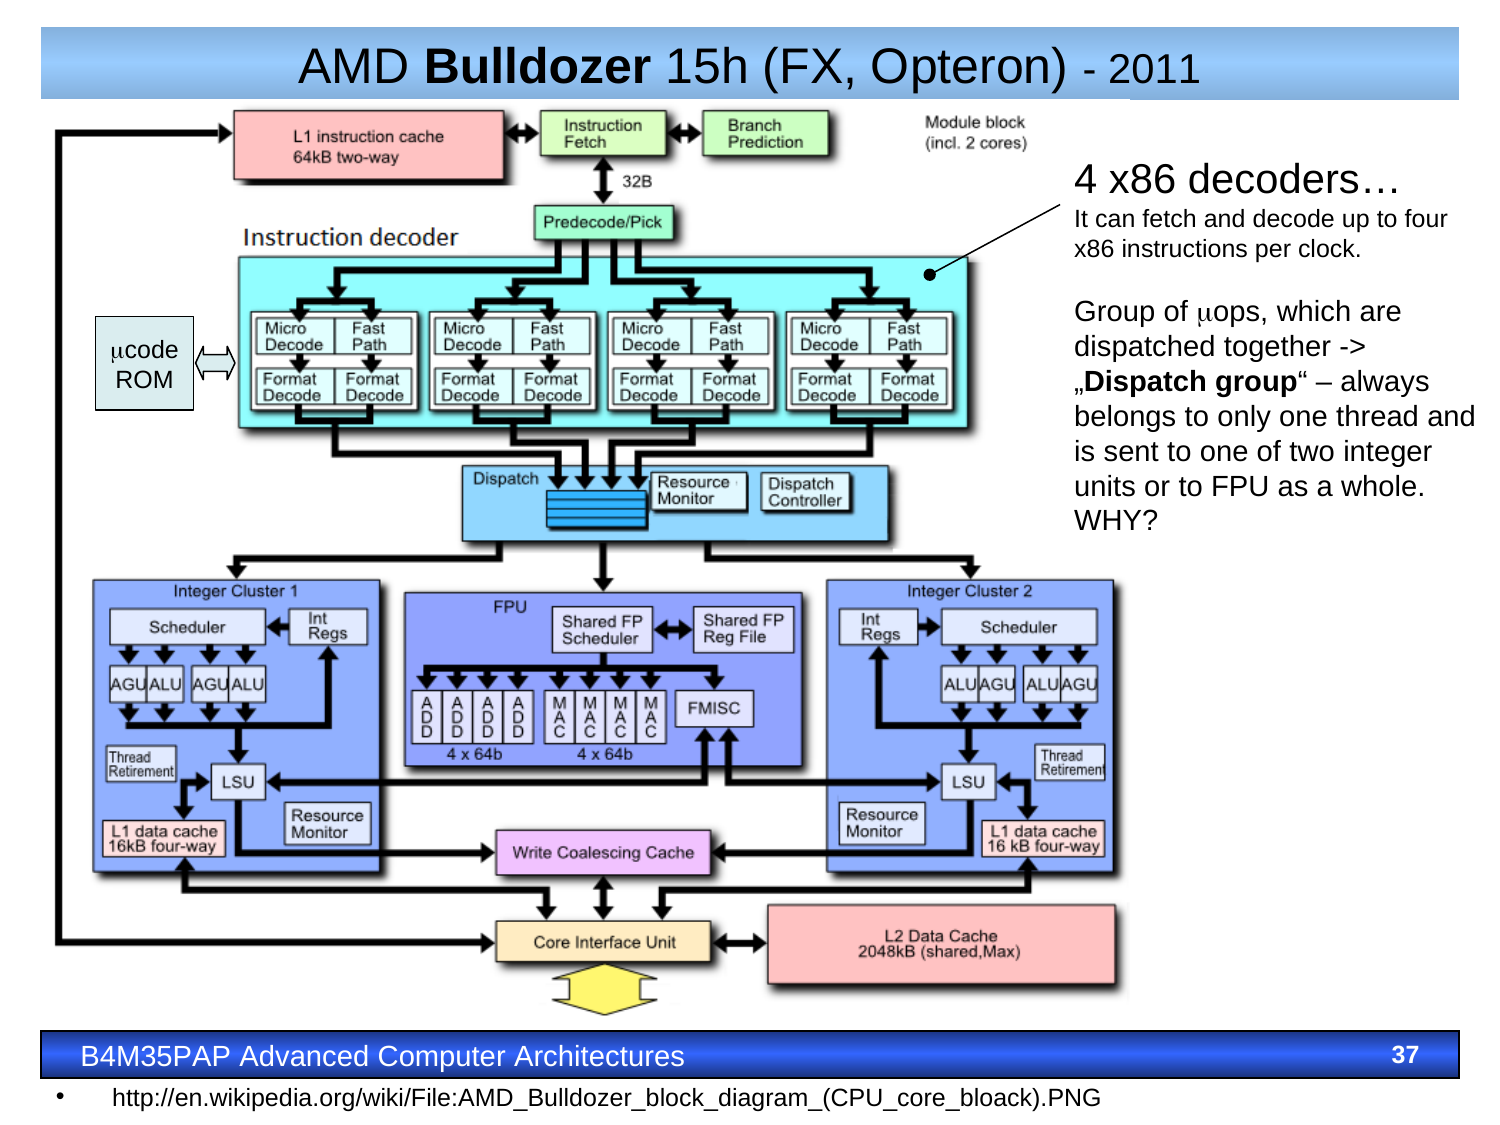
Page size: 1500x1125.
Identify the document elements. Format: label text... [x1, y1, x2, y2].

text_box code ROM [95, 316, 194, 410]
title AMD Bulldozer 15h (FX, Opteron) - 2011 [41, 27, 1459, 100]
text_box [195, 346, 235, 380]
picture [41, 99, 1130, 1024]
text_box http://en.wikipedia.org/wiki/File:AMD_Bulldozer_block_diagram_(CPU_core_bloack).PNG [41, 1073, 1350, 1125]
text_box 4 x86 decoders… It can fetch and decode up to four x86 instructions per clock. Group of ops, which are dispatched together -> „Dispatch group“ – always belongs to only one thread and is sent to one of two integer units or to FPU as a whole. WHY? [1059, 144, 1500, 545]
